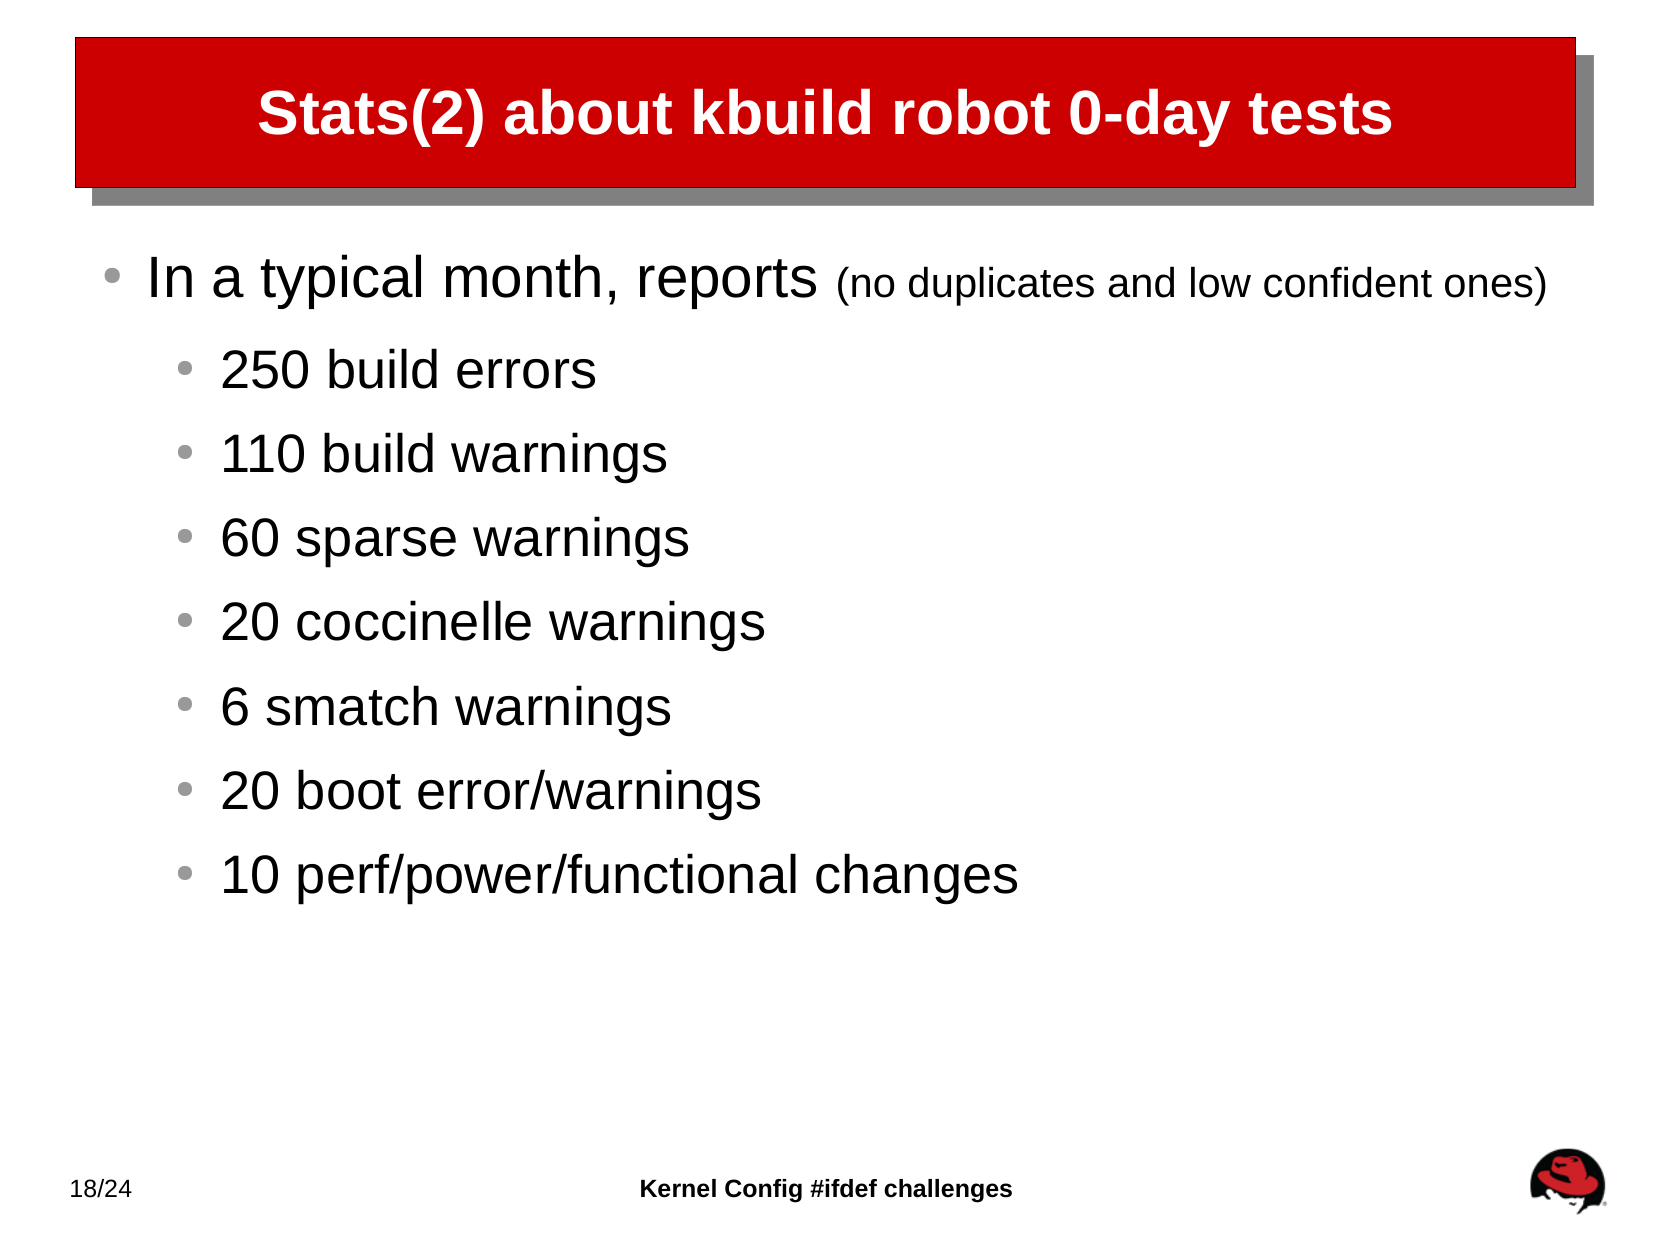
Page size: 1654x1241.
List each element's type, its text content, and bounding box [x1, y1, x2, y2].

title Stats(2) about kbuild robot 0-day tests [82, 37, 1571, 188]
picture [1529, 1146, 1613, 1224]
list In a typical month, reports (no duplicates and low confident ones) 250 build errors 110 build warnings 60 sparse warnings 20 coccinelle warnings 6 smatch warnings 20 boot error/warnings 10 perf/power/functional changes [86, 244, 1576, 1039]
